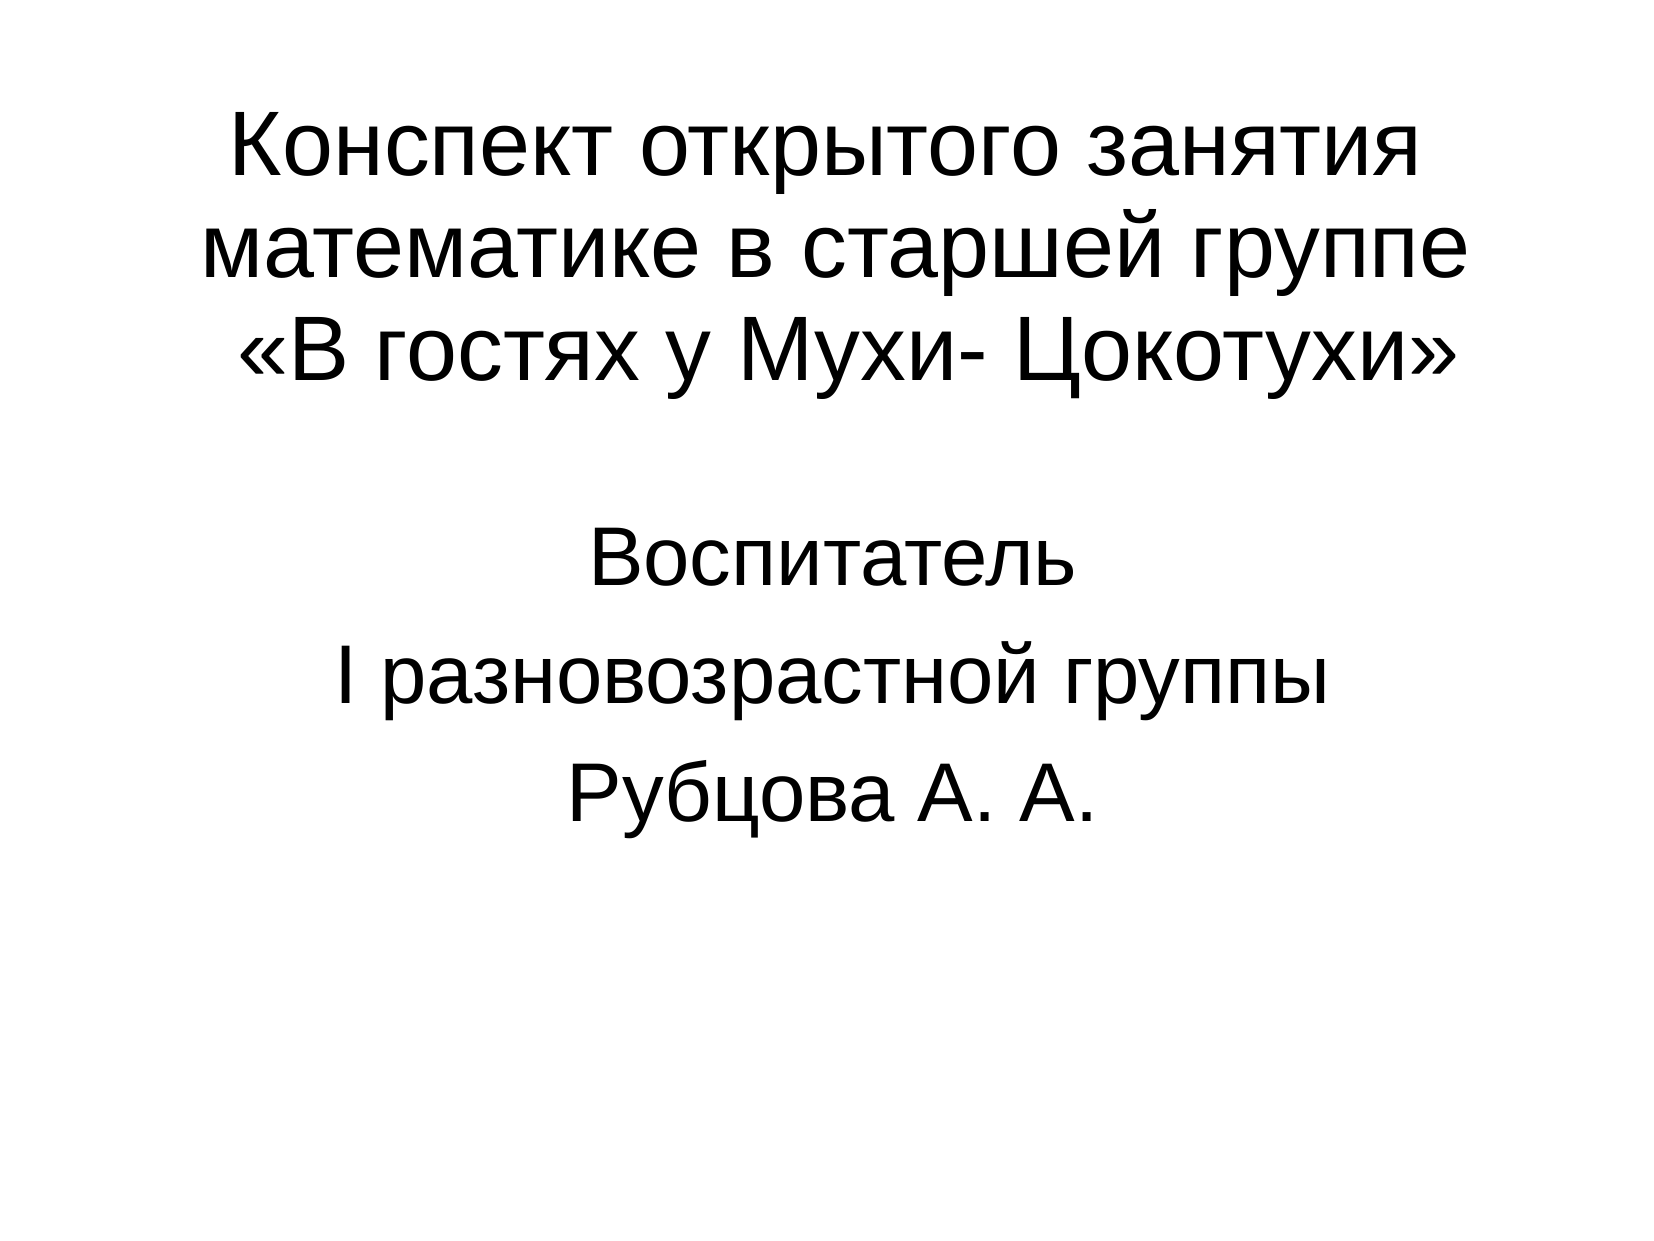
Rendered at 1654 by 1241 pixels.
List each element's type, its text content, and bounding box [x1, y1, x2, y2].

title Конспект открытого занятия математике в старшей группе «В гостях у Мухи- Цокотухи» [82, 91, 1571, 503]
text_box Воспитатель I разновозрастной группы Рубцова А. А. [141, 502, 1524, 1062]
